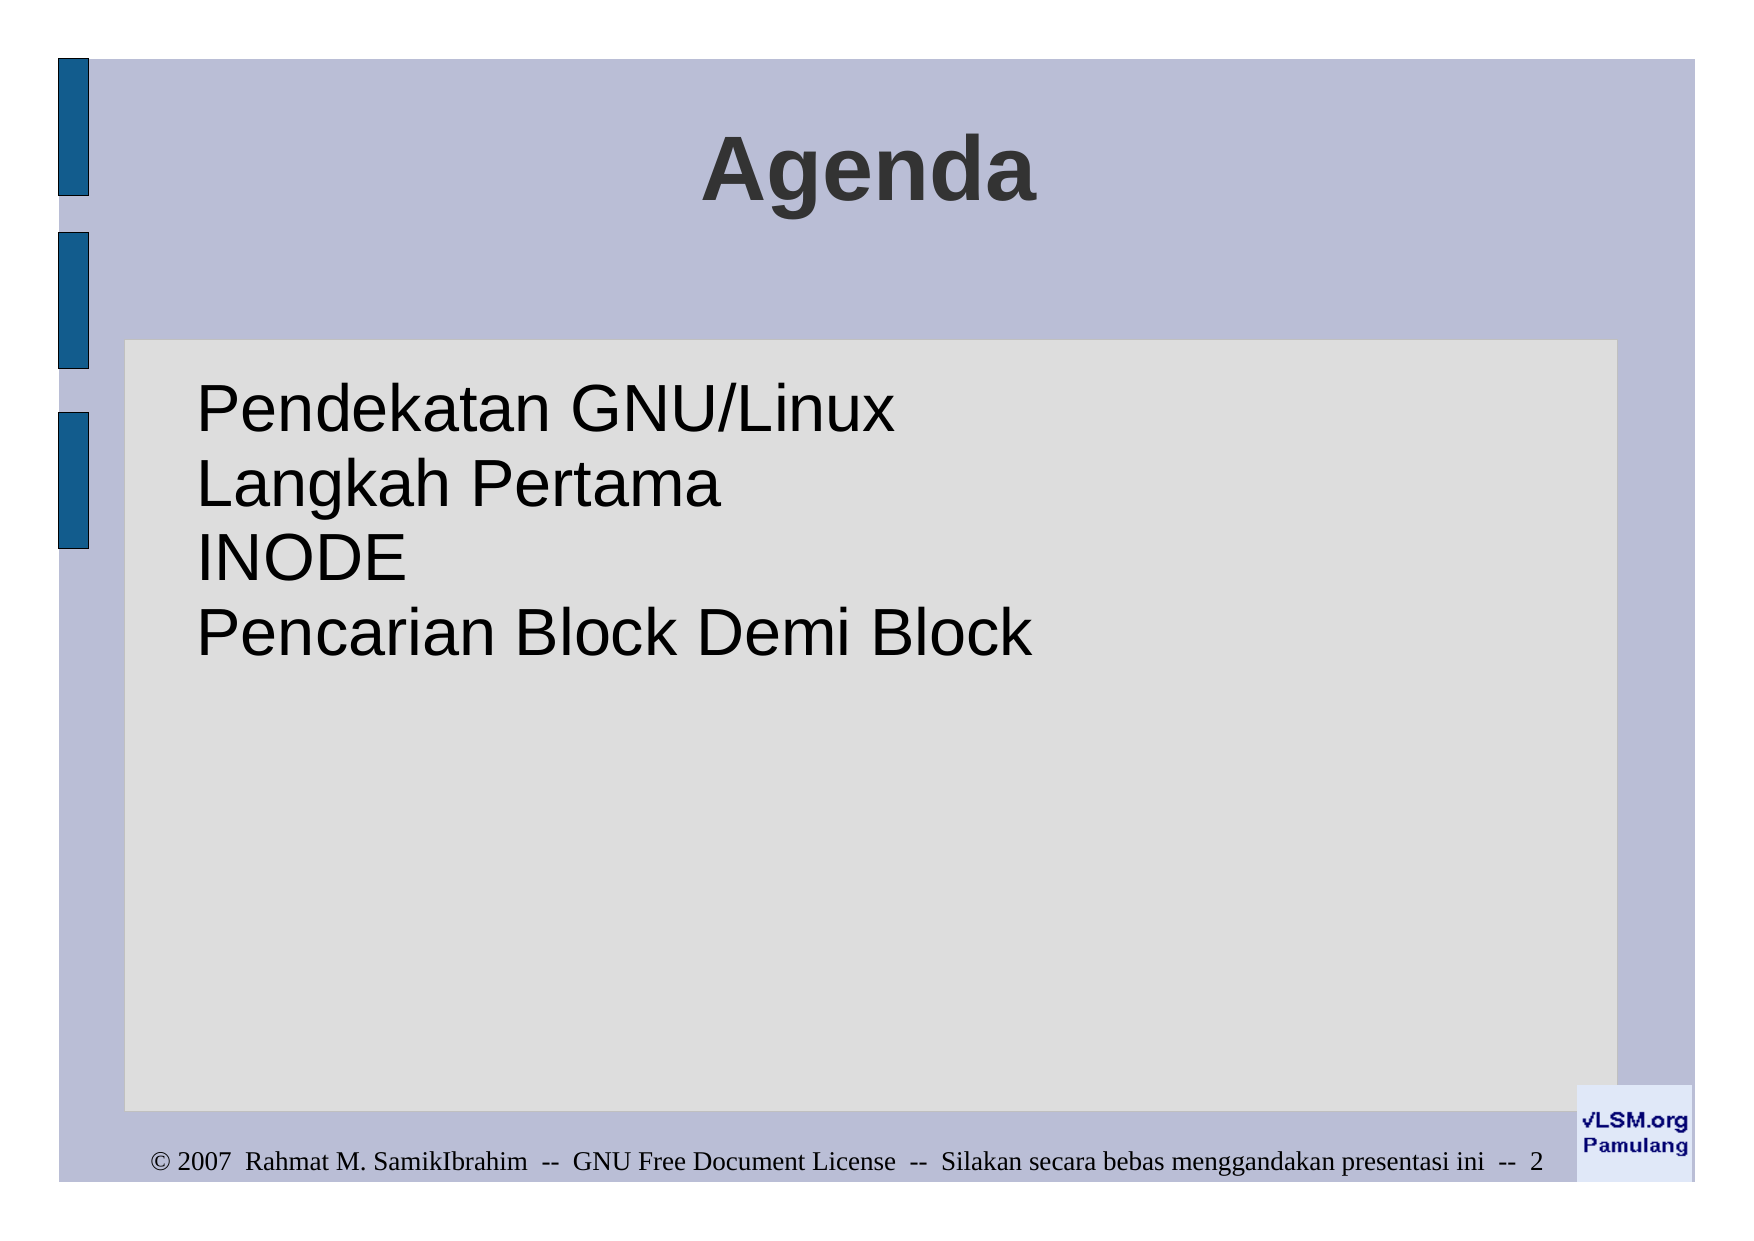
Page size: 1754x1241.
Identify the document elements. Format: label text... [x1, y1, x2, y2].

title Agenda [169, 74, 1568, 263]
list Pendekatan GNU/Linux Langkah Pertama INODE Pencarian Block Demi Block [178, 370, 1577, 908]
picture [1577, 1085, 1692, 1182]
